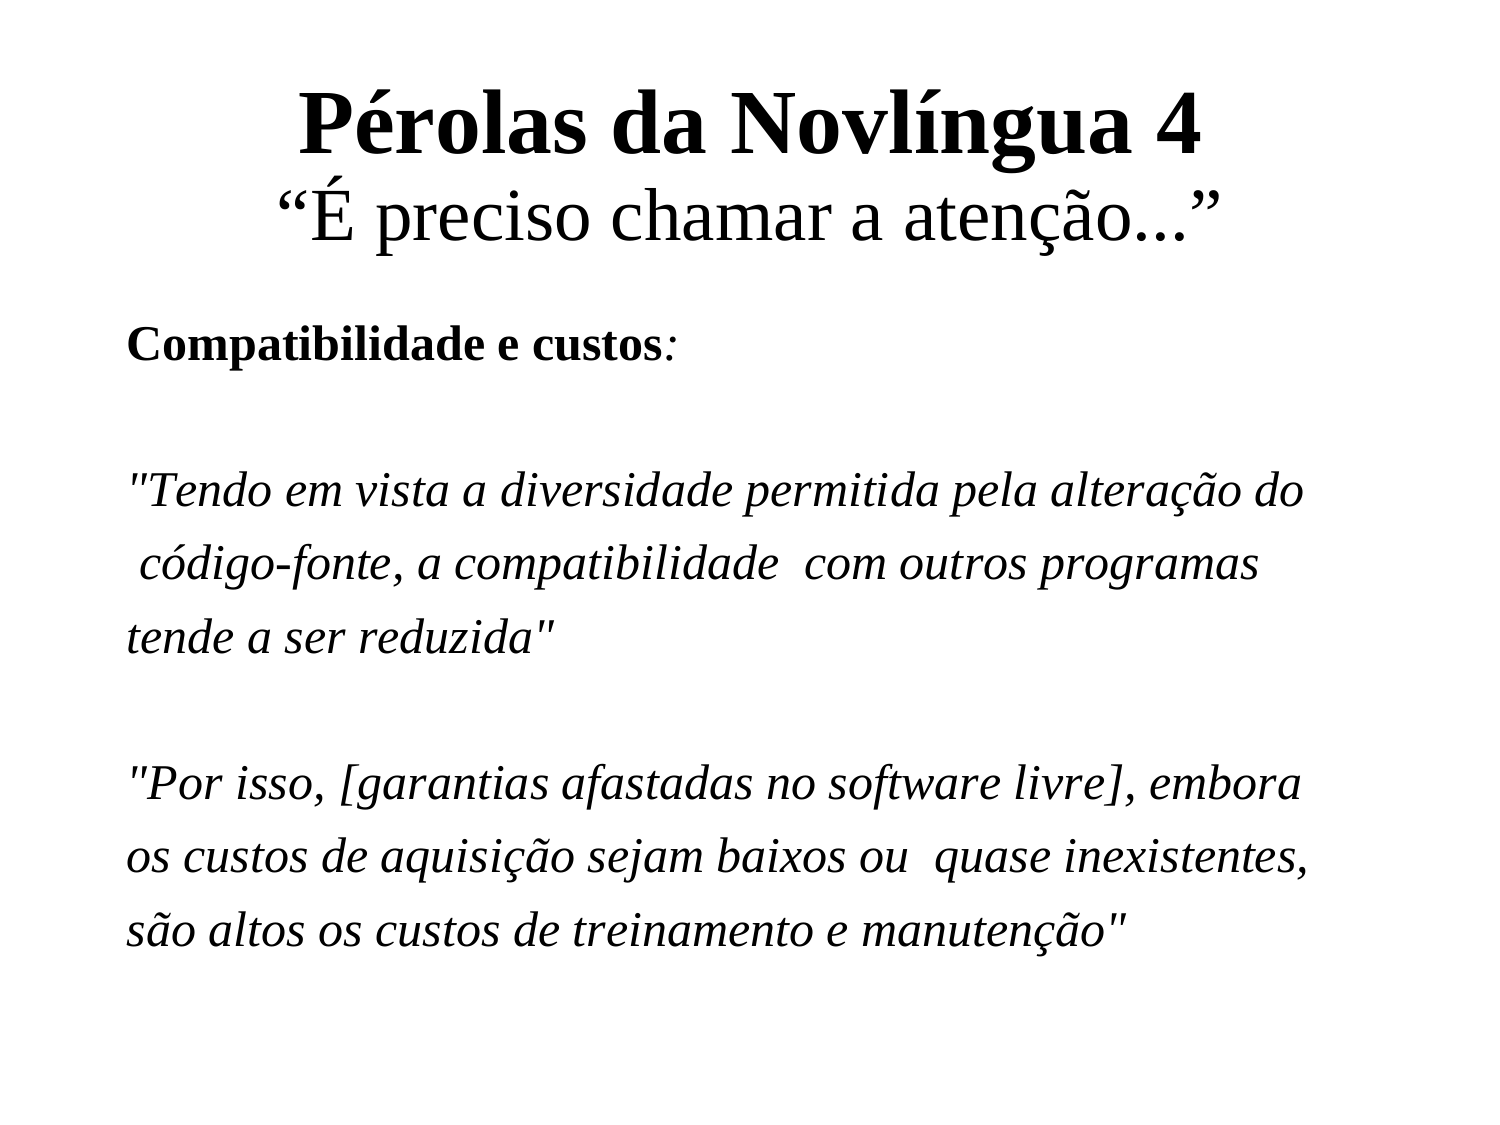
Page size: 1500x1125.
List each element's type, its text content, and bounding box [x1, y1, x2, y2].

text_box Compatibilidade e custos: "Tendo em vista a diversidade permitida pela alteração do código-fonte, a compatibilidade com outros programas tende a ser reduzida" "Por isso, [garantias afastadas no software livre], embora os custos de aquisição sejam baixos ou quase inexistentes, são altos os custos de treinamento e manutenção" [126, 315, 1368, 1031]
title Pérolas da Novlíngua 4 “É preciso chamar a atenção...” [100, 64, 1401, 265]
